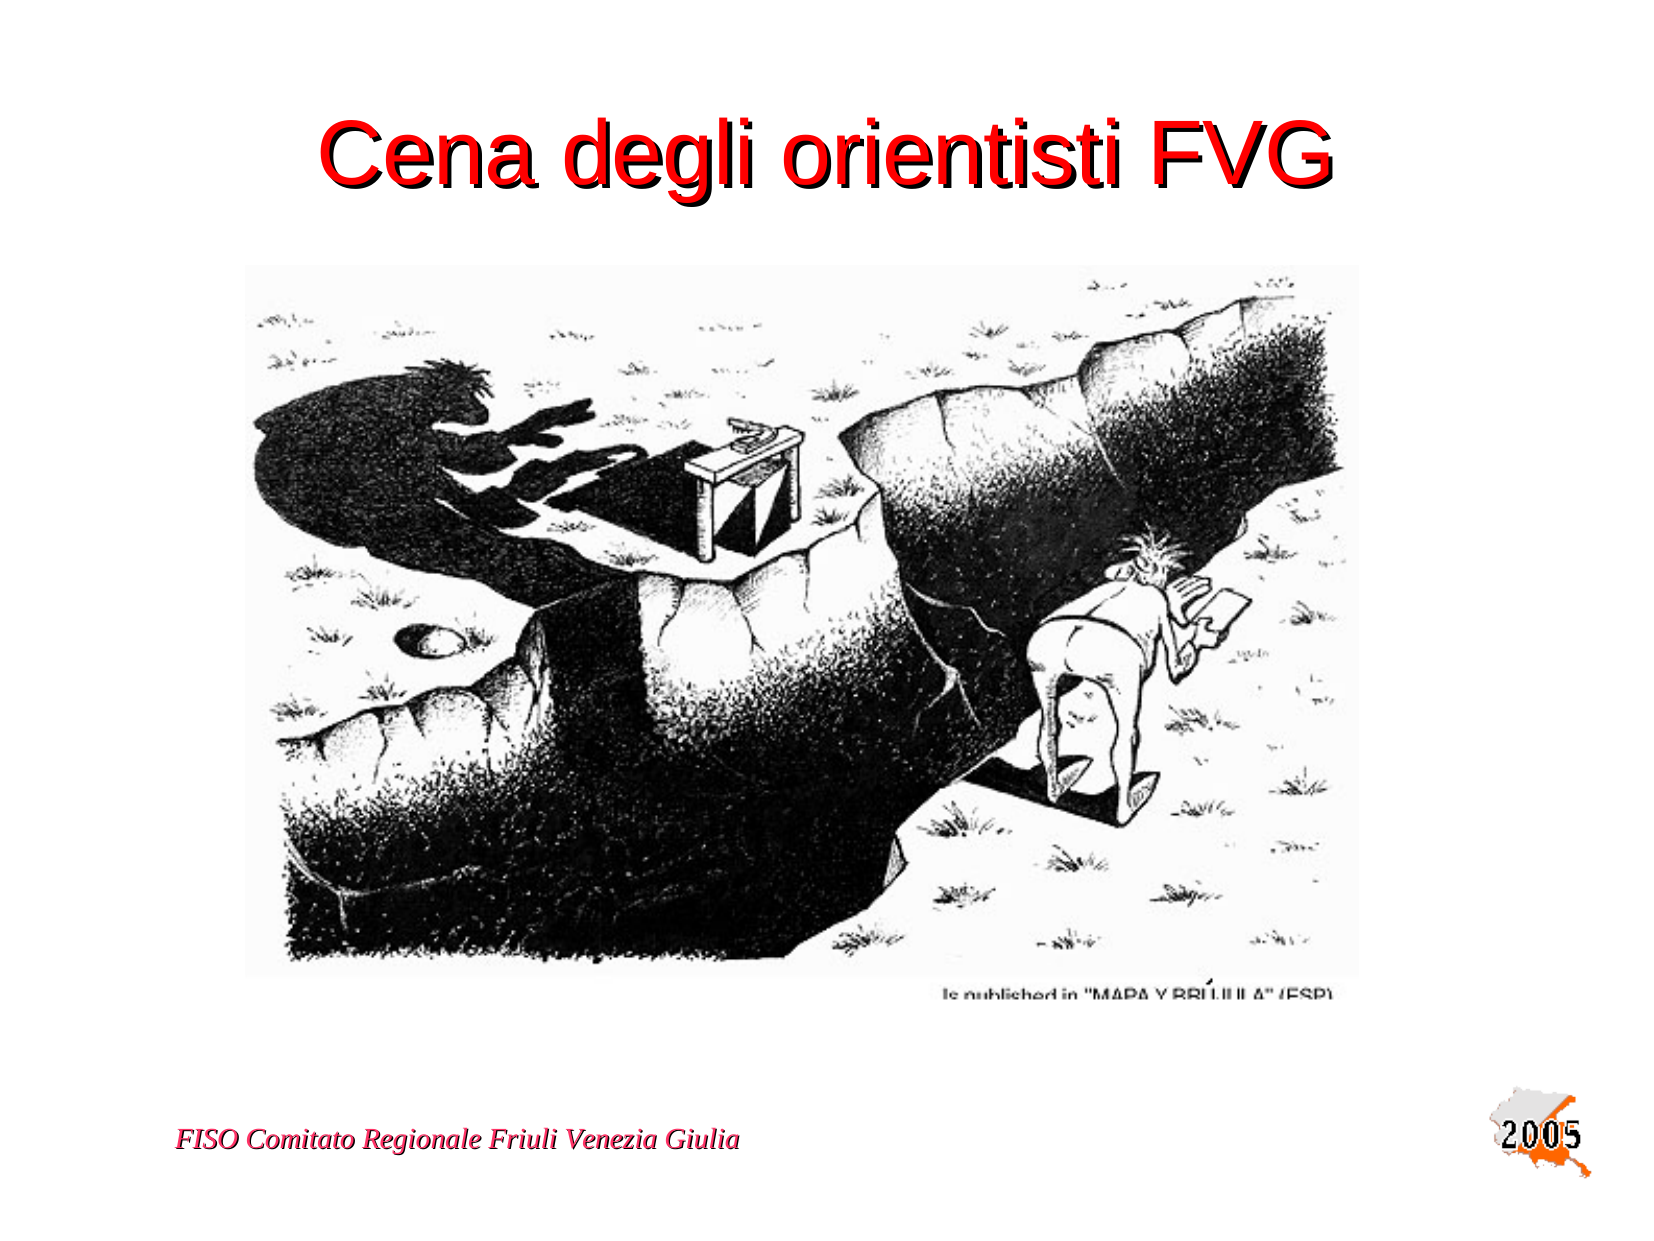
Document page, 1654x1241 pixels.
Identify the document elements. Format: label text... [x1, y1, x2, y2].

picture [1488, 1081, 1595, 1182]
title Cena degli orientisti FVG [82, 49, 1571, 257]
picture [245, 265, 1359, 1052]
